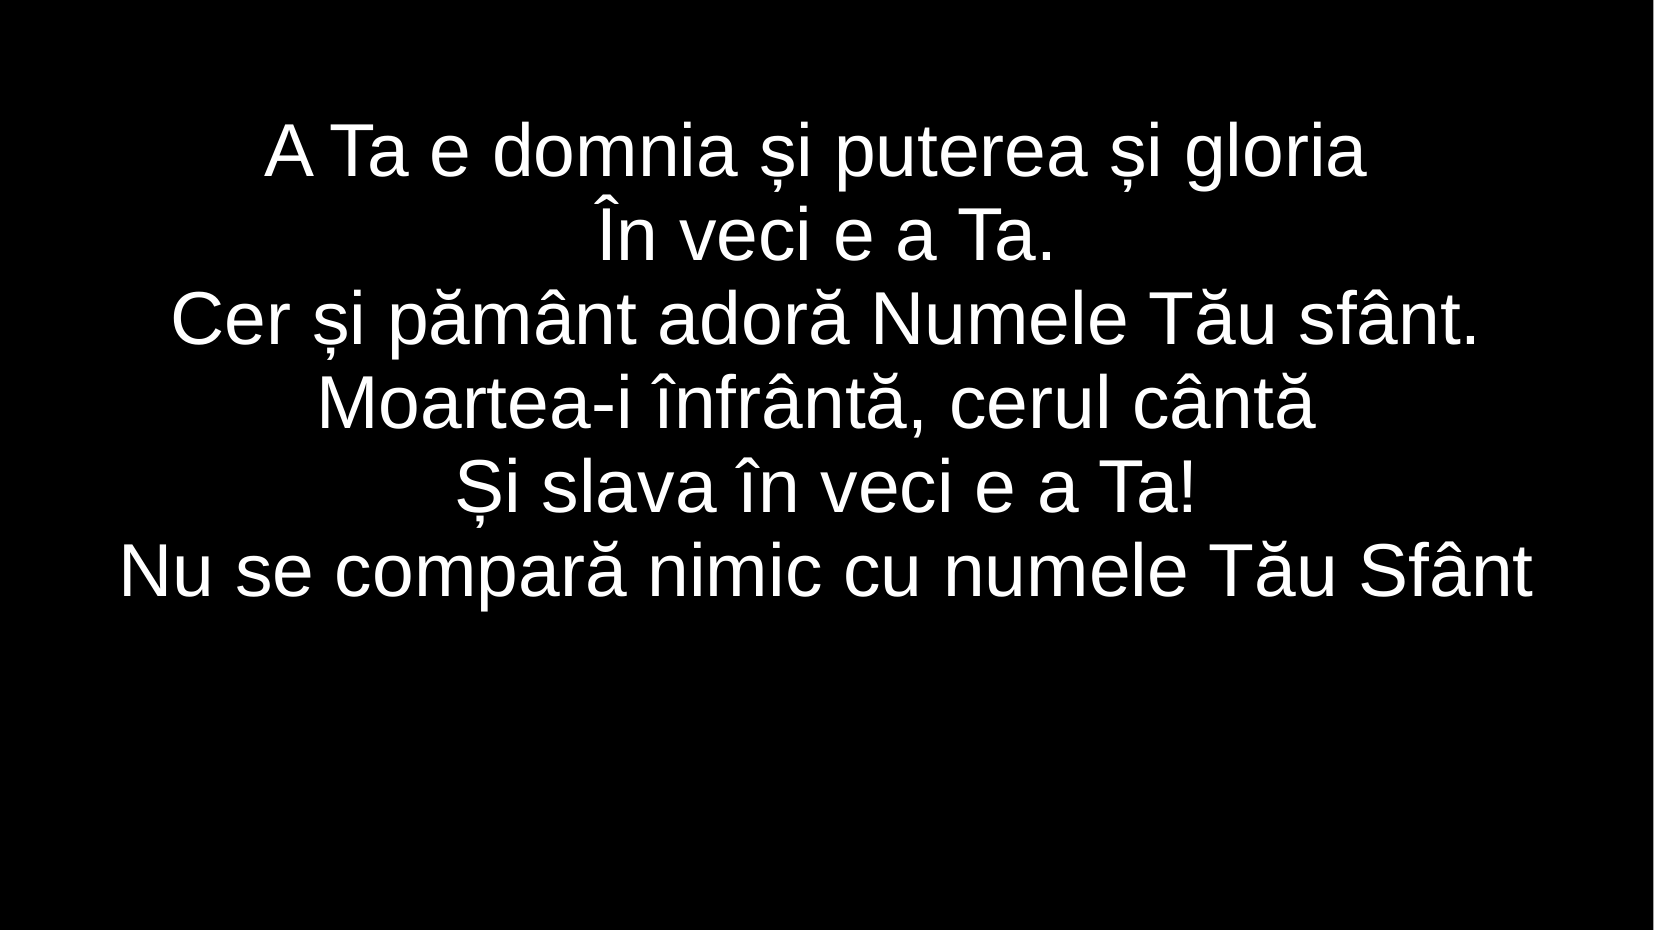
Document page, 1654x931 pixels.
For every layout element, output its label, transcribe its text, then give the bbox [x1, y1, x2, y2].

subtitle A Ta e domnia și puterea și gloria În veci e a Ta. Cer și pământ adoră Numele Tău sfânt. Moartea-i înfrântă, cerul cântă Și slava în veci e a Ta! Nu se compară nimic cu numele Tău Sfânt [82, 90, 1571, 630]
